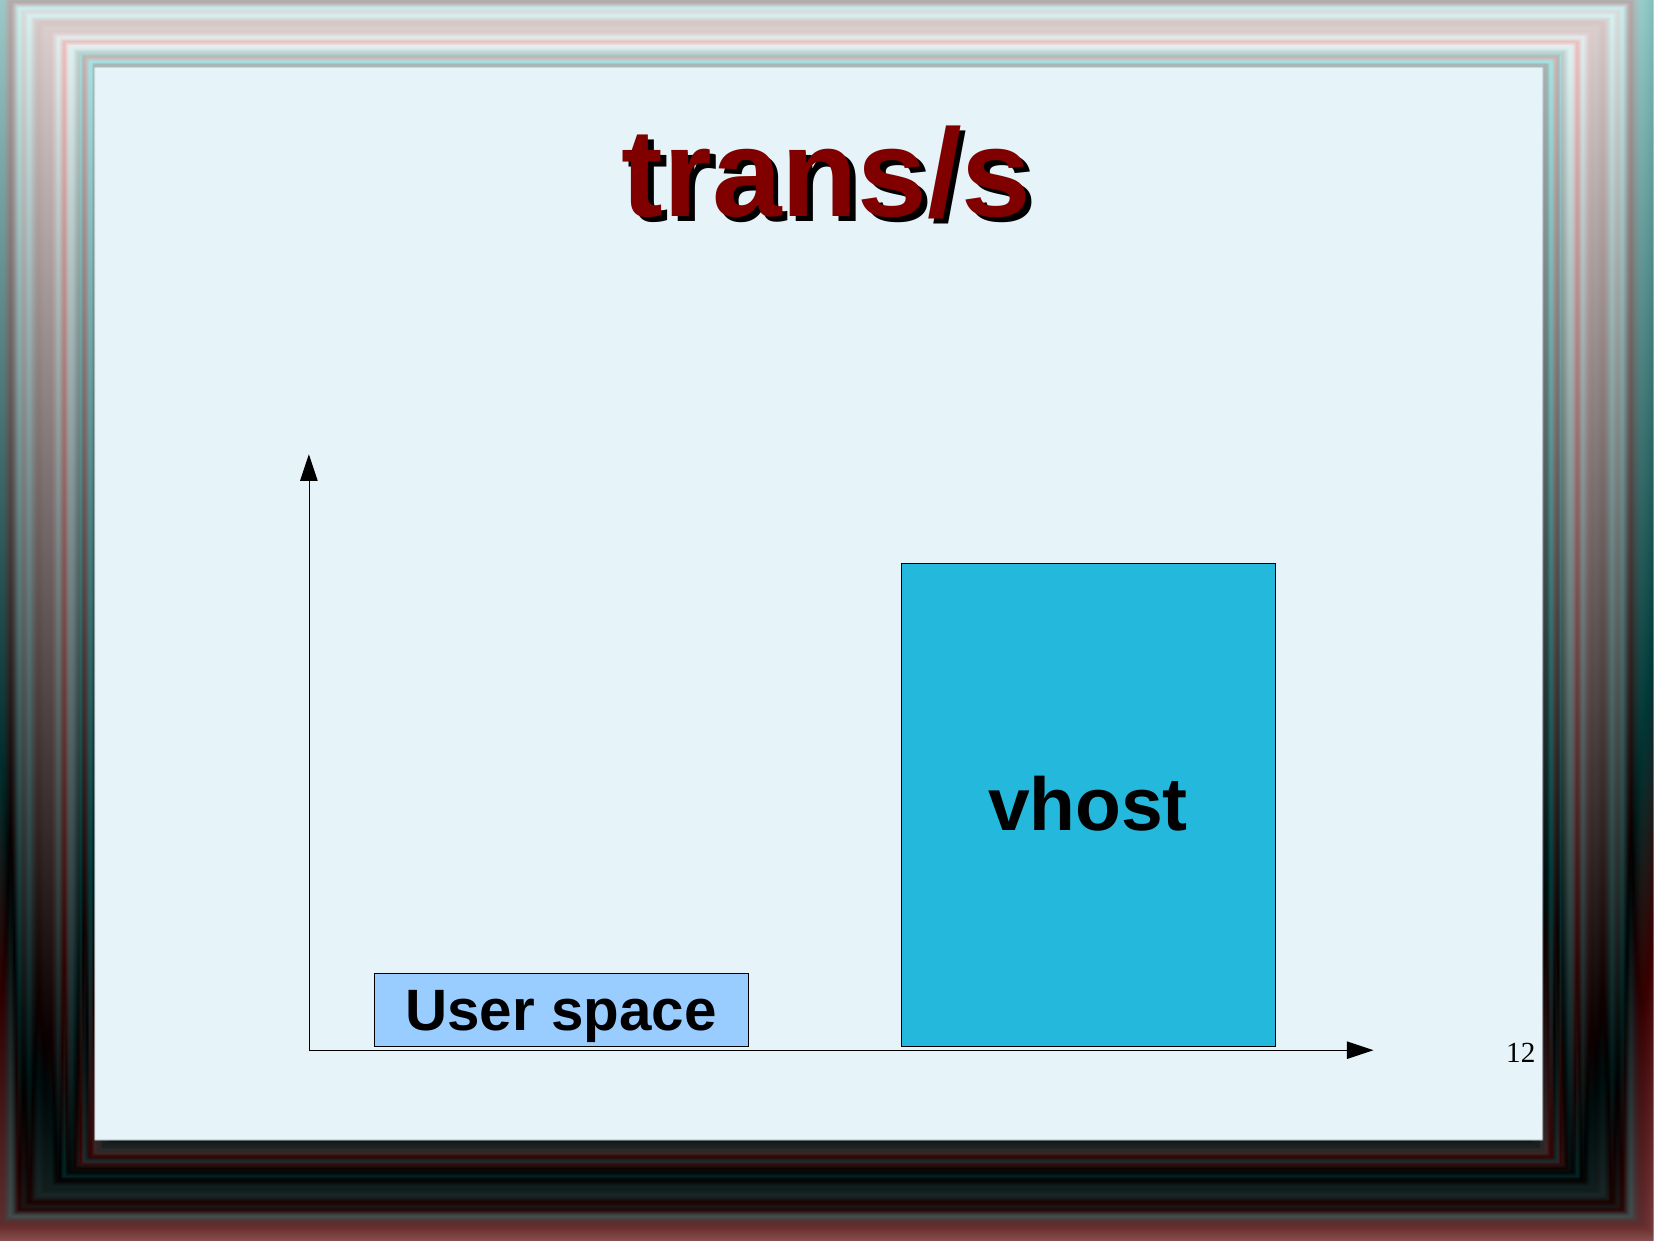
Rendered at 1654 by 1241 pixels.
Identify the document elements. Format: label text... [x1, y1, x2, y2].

picture [0, 0, 1654, 1241]
title trans/s [118, 88, 1536, 257]
text_box User space [374, 973, 749, 1047]
list [118, 324, 1506, 1120]
text_box vhost [901, 563, 1276, 1047]
